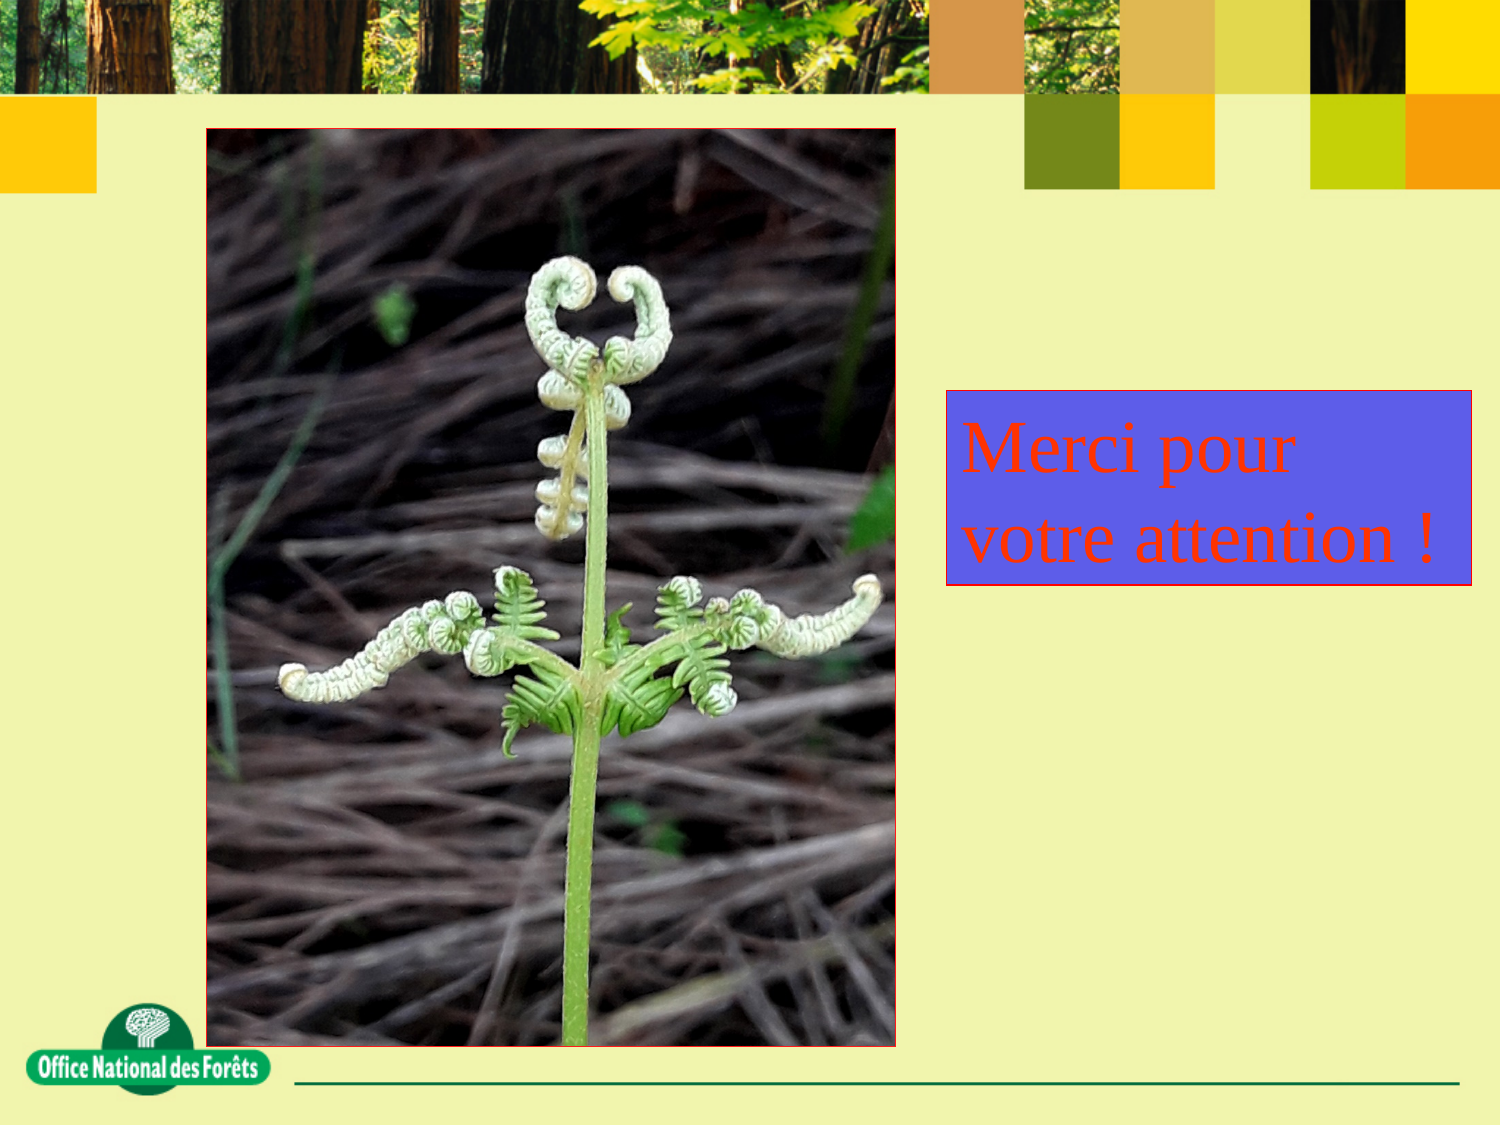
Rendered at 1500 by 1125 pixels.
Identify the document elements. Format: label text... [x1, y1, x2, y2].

picture [0, 0, 1500, 1125]
text_box Merci pour votre attention ! [946, 390, 1472, 586]
